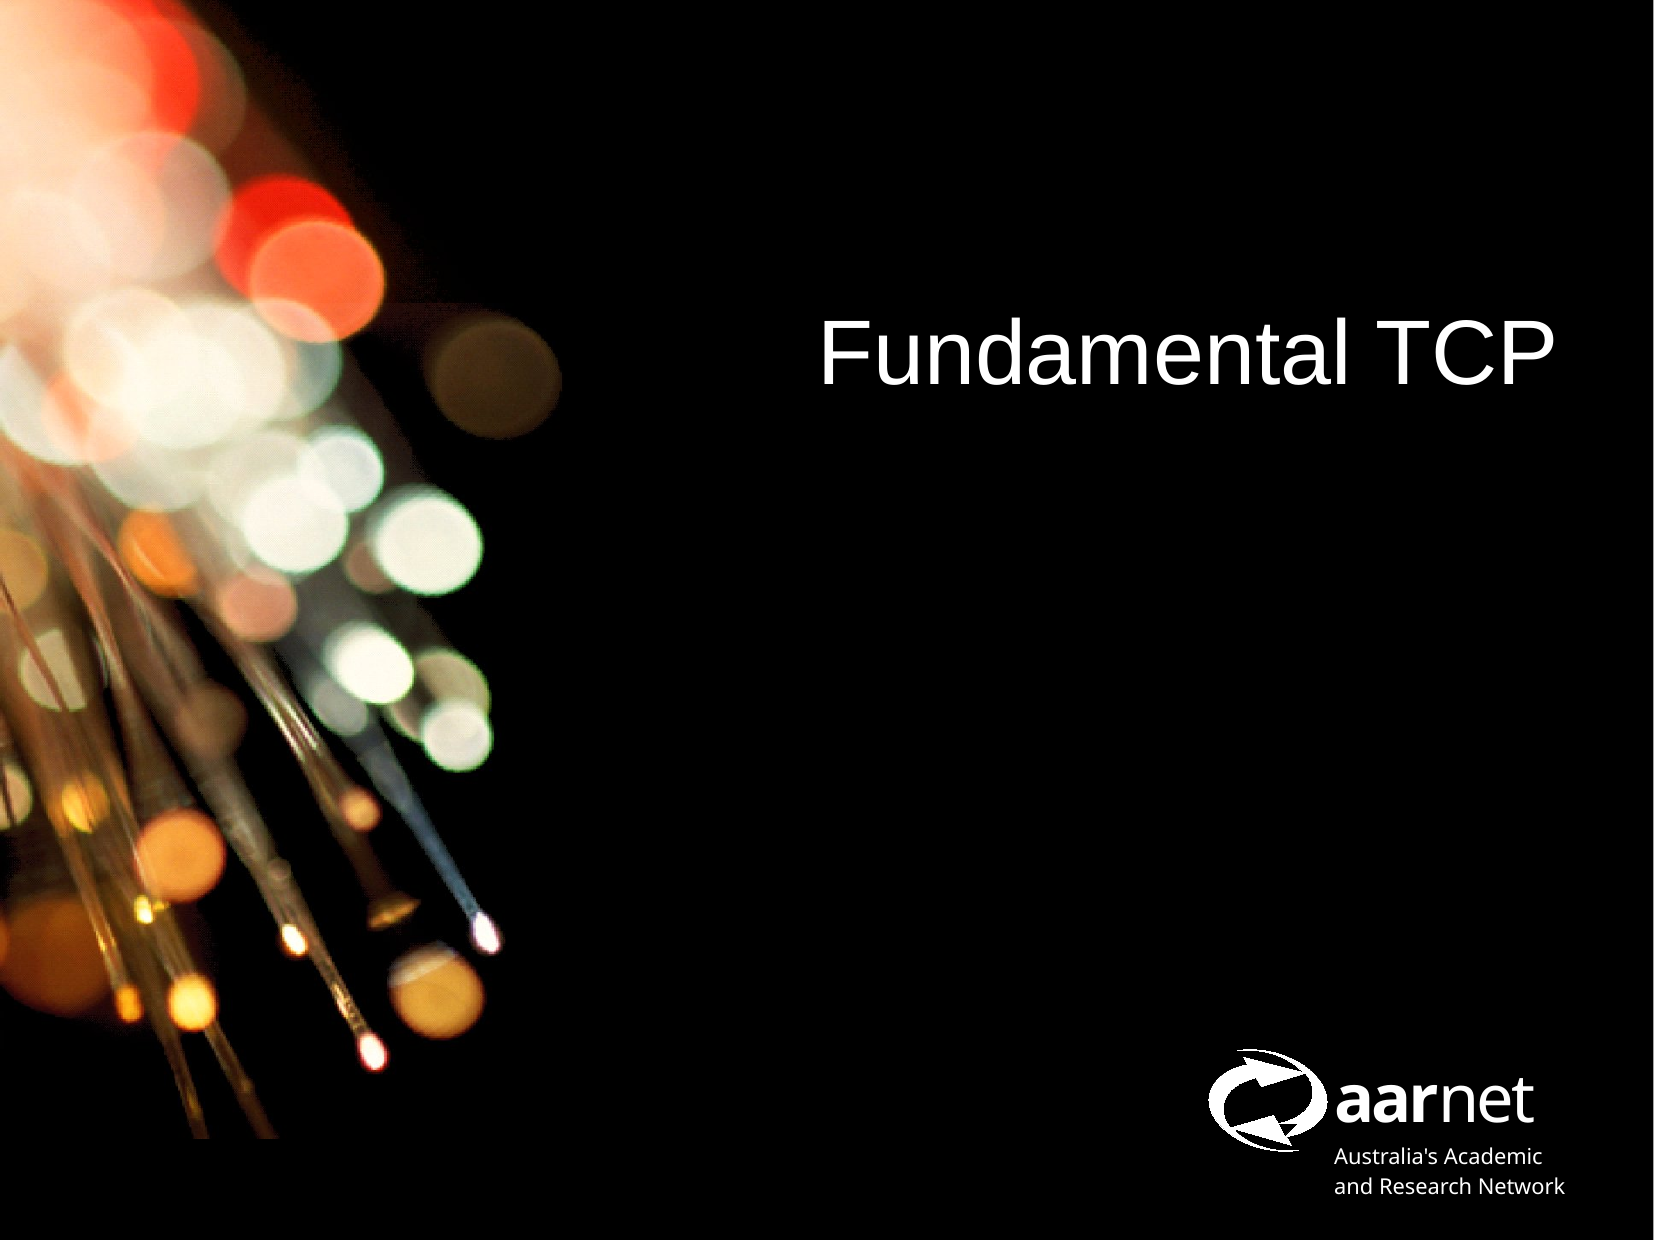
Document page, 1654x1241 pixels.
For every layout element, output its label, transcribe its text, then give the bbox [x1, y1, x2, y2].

text_box aarnet Australia's Academic and Research Network [1319, 1043, 1595, 1192]
text_box [1208, 1049, 1328, 1152]
title Fundamental TCP [554, 195, 1561, 510]
picture [0, 0, 564, 1139]
